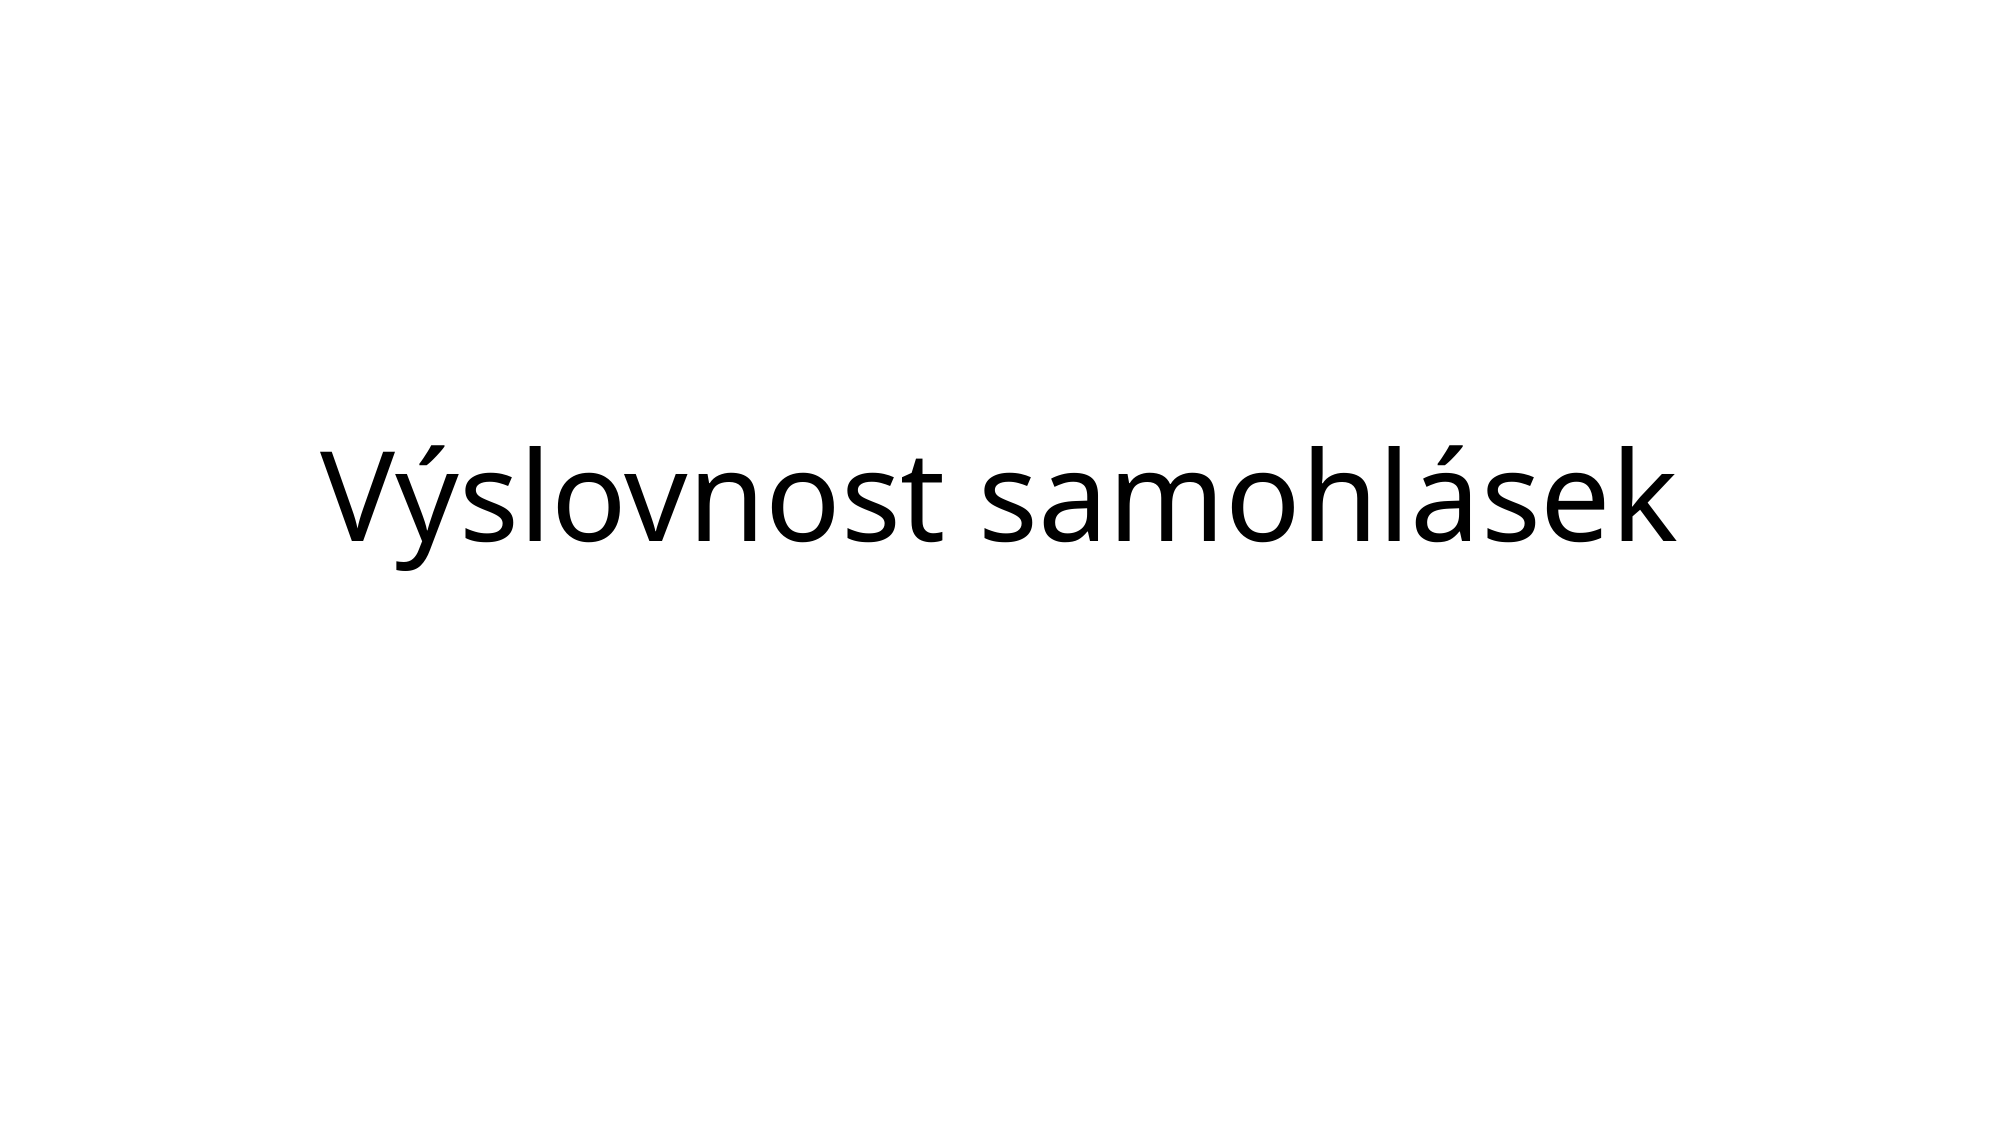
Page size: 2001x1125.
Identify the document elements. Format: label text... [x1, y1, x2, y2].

title Výslovnost samohlásek [249, 184, 1750, 576]
